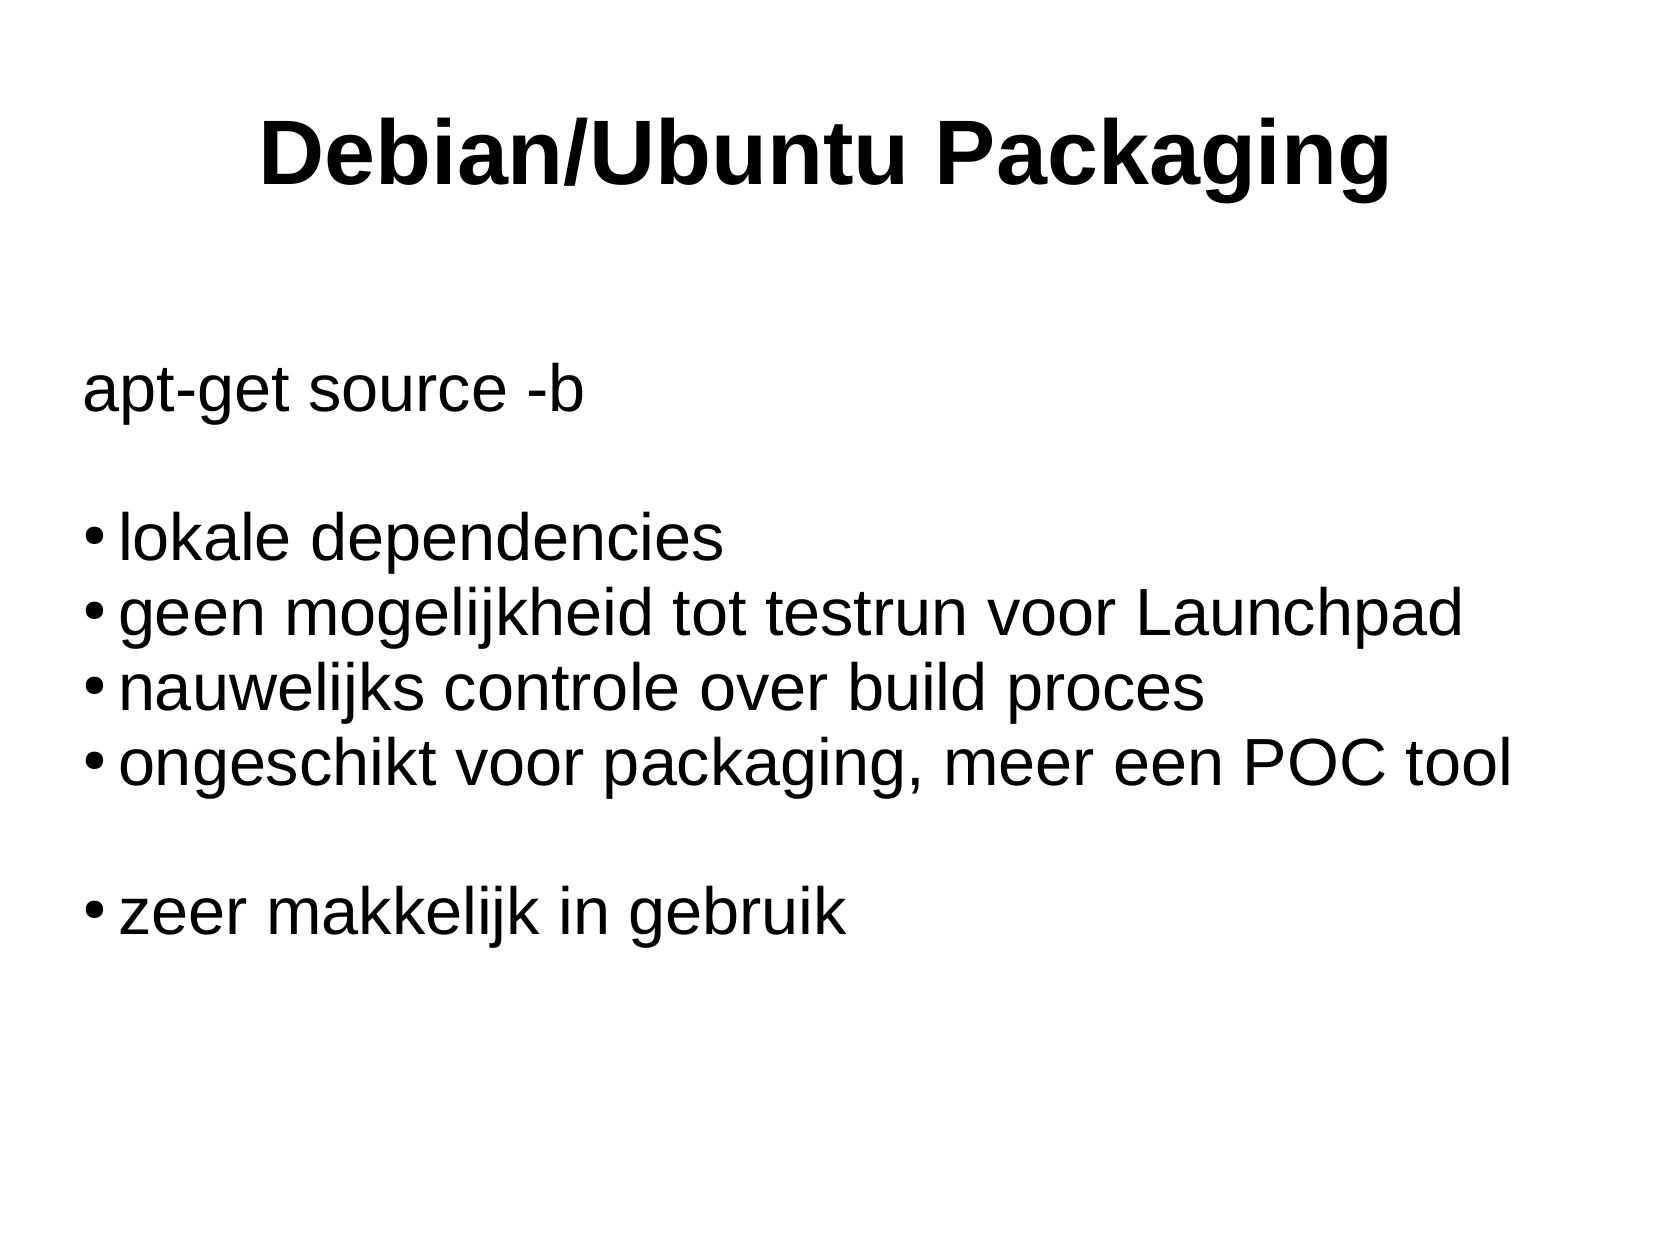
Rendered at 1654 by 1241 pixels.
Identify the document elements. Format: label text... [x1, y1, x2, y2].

title Debian/Ubuntu Packaging [82, 49, 1571, 257]
subtitle apt-get source -b lokale dependencies geen mogelijkheid tot testrun voor Launchpad nauwelijks controle over build proces ongeschikt voor packaging, meer een POC tool zeer makkelijk in gebruik [82, 290, 1571, 1010]
